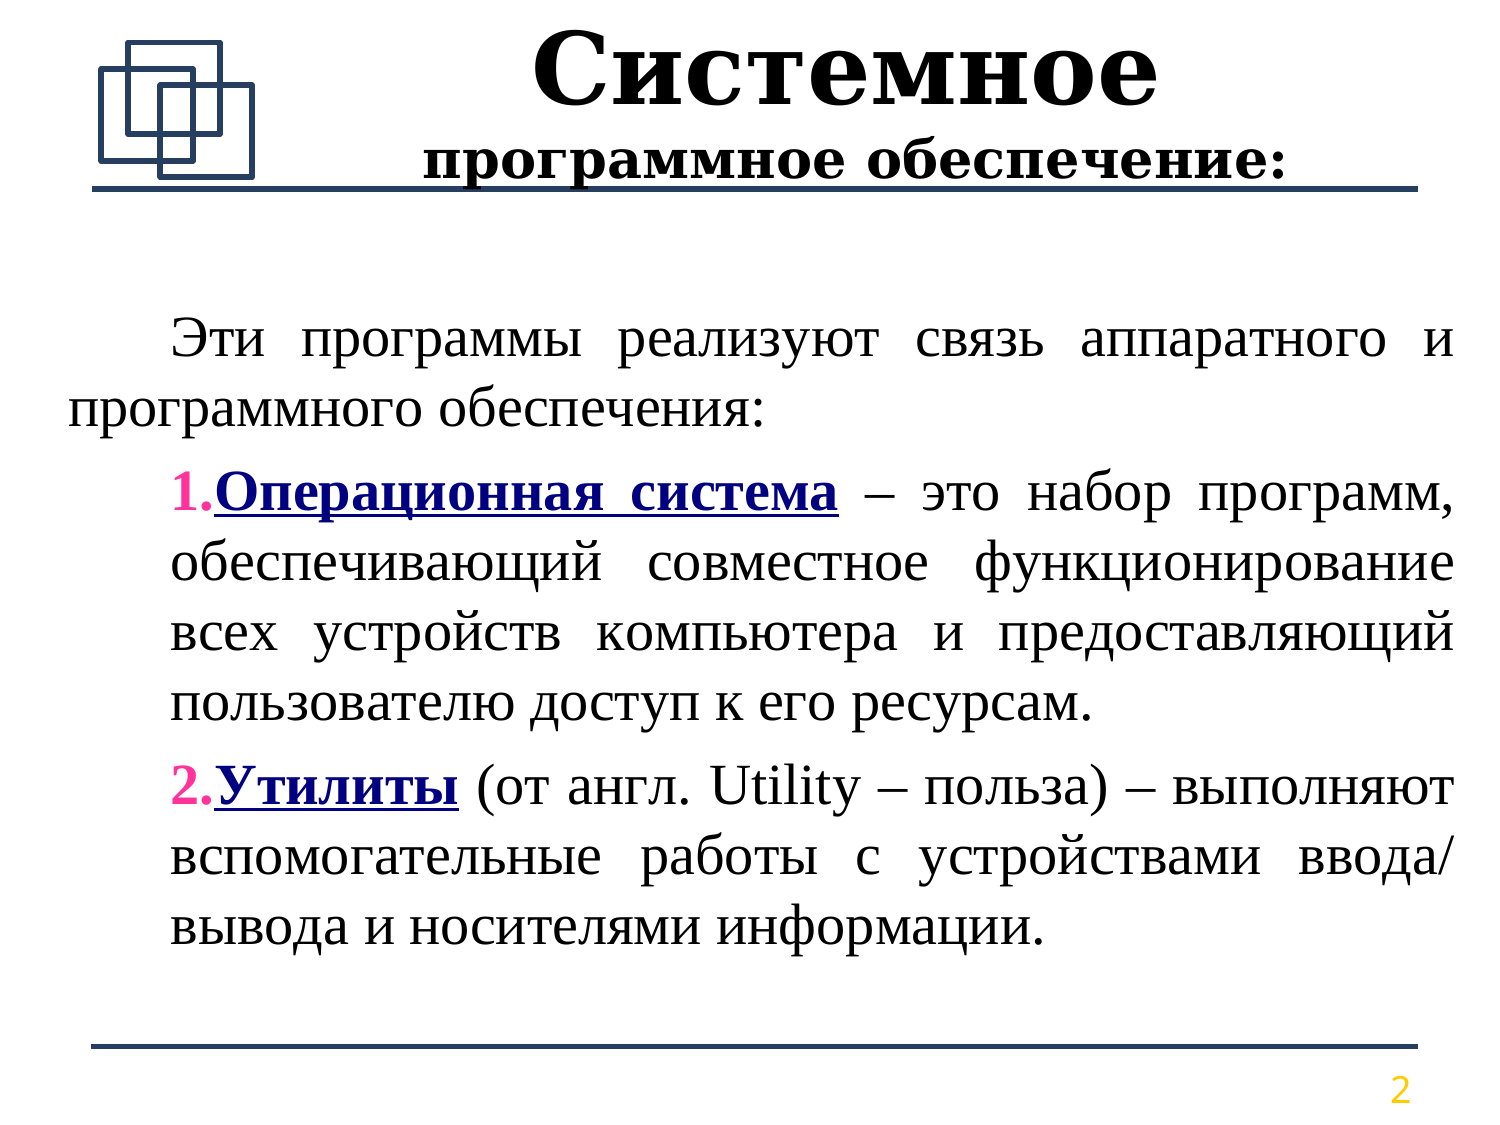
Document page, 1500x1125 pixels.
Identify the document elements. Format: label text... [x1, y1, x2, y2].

list Эти программы реализуют связь аппаратного и программного обеспечения: Операционная система – это набор программ, обеспечивающий совместное функционирование всех устройств компьютера и предоставляющий пользователю доступ к его ресурсам. Утилиты (от англ. Utility – польза) – выполняют вспомогательные работы с устройствами ввода/вывода и носителями информации. [53, 290, 1471, 1083]
text_box Системное программное обеспечение: [265, 17, 1447, 177]
